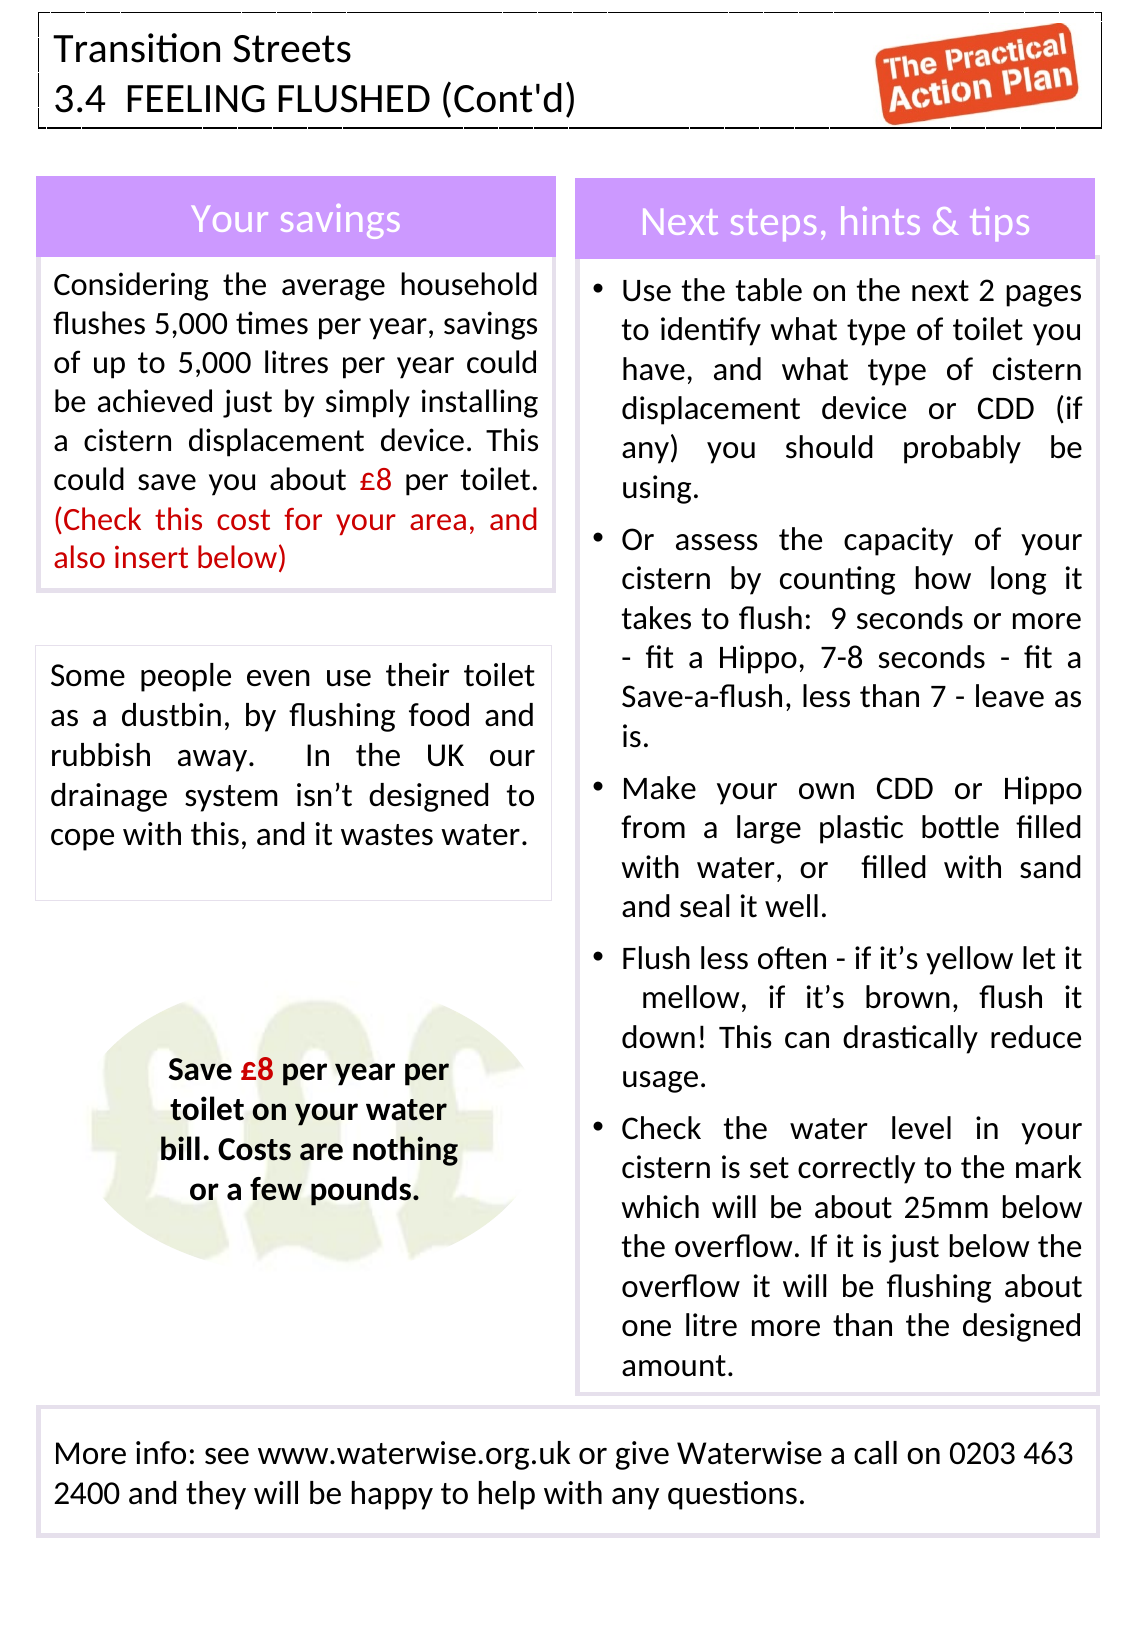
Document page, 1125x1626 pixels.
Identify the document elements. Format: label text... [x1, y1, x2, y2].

text_box Considering the average household flushes 5,000 times per year, savings of up to 5,000 litres per year could be achieved just by simply installing a cistern displacement device. This could save you about £8 per toilet. (Check this cost for your area, and also insert below) [38, 255, 555, 591]
text_box Your savings [38, 177, 555, 255]
text_box Save £8 per year per toilet on your water bill. Costs are nothing or a few pounds. [74, 978, 544, 1276]
text_box Use the table on the next 2 pages to identify what type of toilet you have, and what type of cistern displacement device or CDD (if any) you should probably be using. Or assess the capacity of your cistern by counting how long it takes to flush: 9 seconds or more - fit a Hippo, 7-8 seconds - fit a Save-a-flush, less than 7 - leave as is. Make your own CDD or Hippo from a large plastic bottle filled with water, or filled with sand and seal it well. Flush less often - if it’s yellow let it mellow, if it’s brown, flush it down! This can drastically reduce usage. Check the water level in your cistern is set correctly to the mark which will be about 25mm below the overflow. If it is just below the overflow it will be flushing about one litre more than the designed amount. [577, 257, 1099, 1394]
text_box Next steps, hints & tips [577, 180, 1094, 258]
text_box More info: see www.waterwise.org.uk or give Waterwise a call on 0203 463 2400 and they will be happy to help with any questions. [38, 1407, 1099, 1536]
text_box Transition Streets 3.4 FEELING FLUSHED (Cont'd) [38, 12, 1102, 129]
text_box Some people even use their toilet as a dustbin, by flushing food and rubbish away. In the UK our drainage system isn’t designed to cope with this, and it wastes water. [35, 645, 551, 901]
